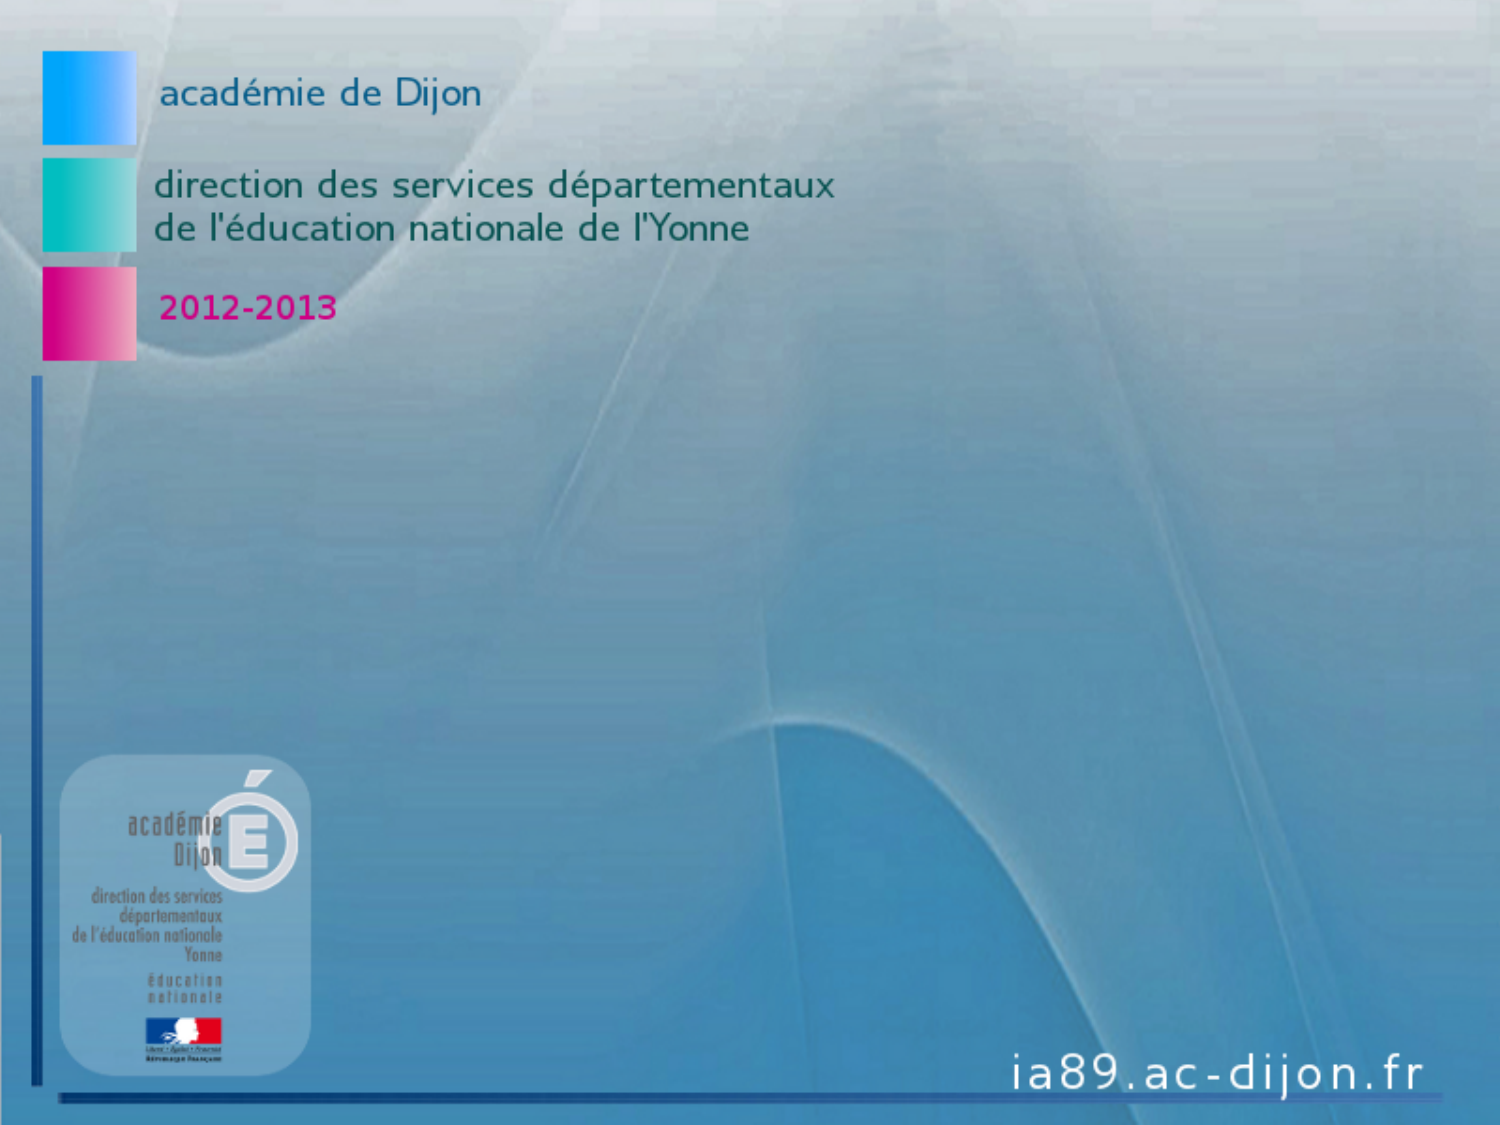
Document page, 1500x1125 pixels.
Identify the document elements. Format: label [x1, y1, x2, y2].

picture [0, 0, 1500, 1125]
text_box [513, 637, 1388, 926]
